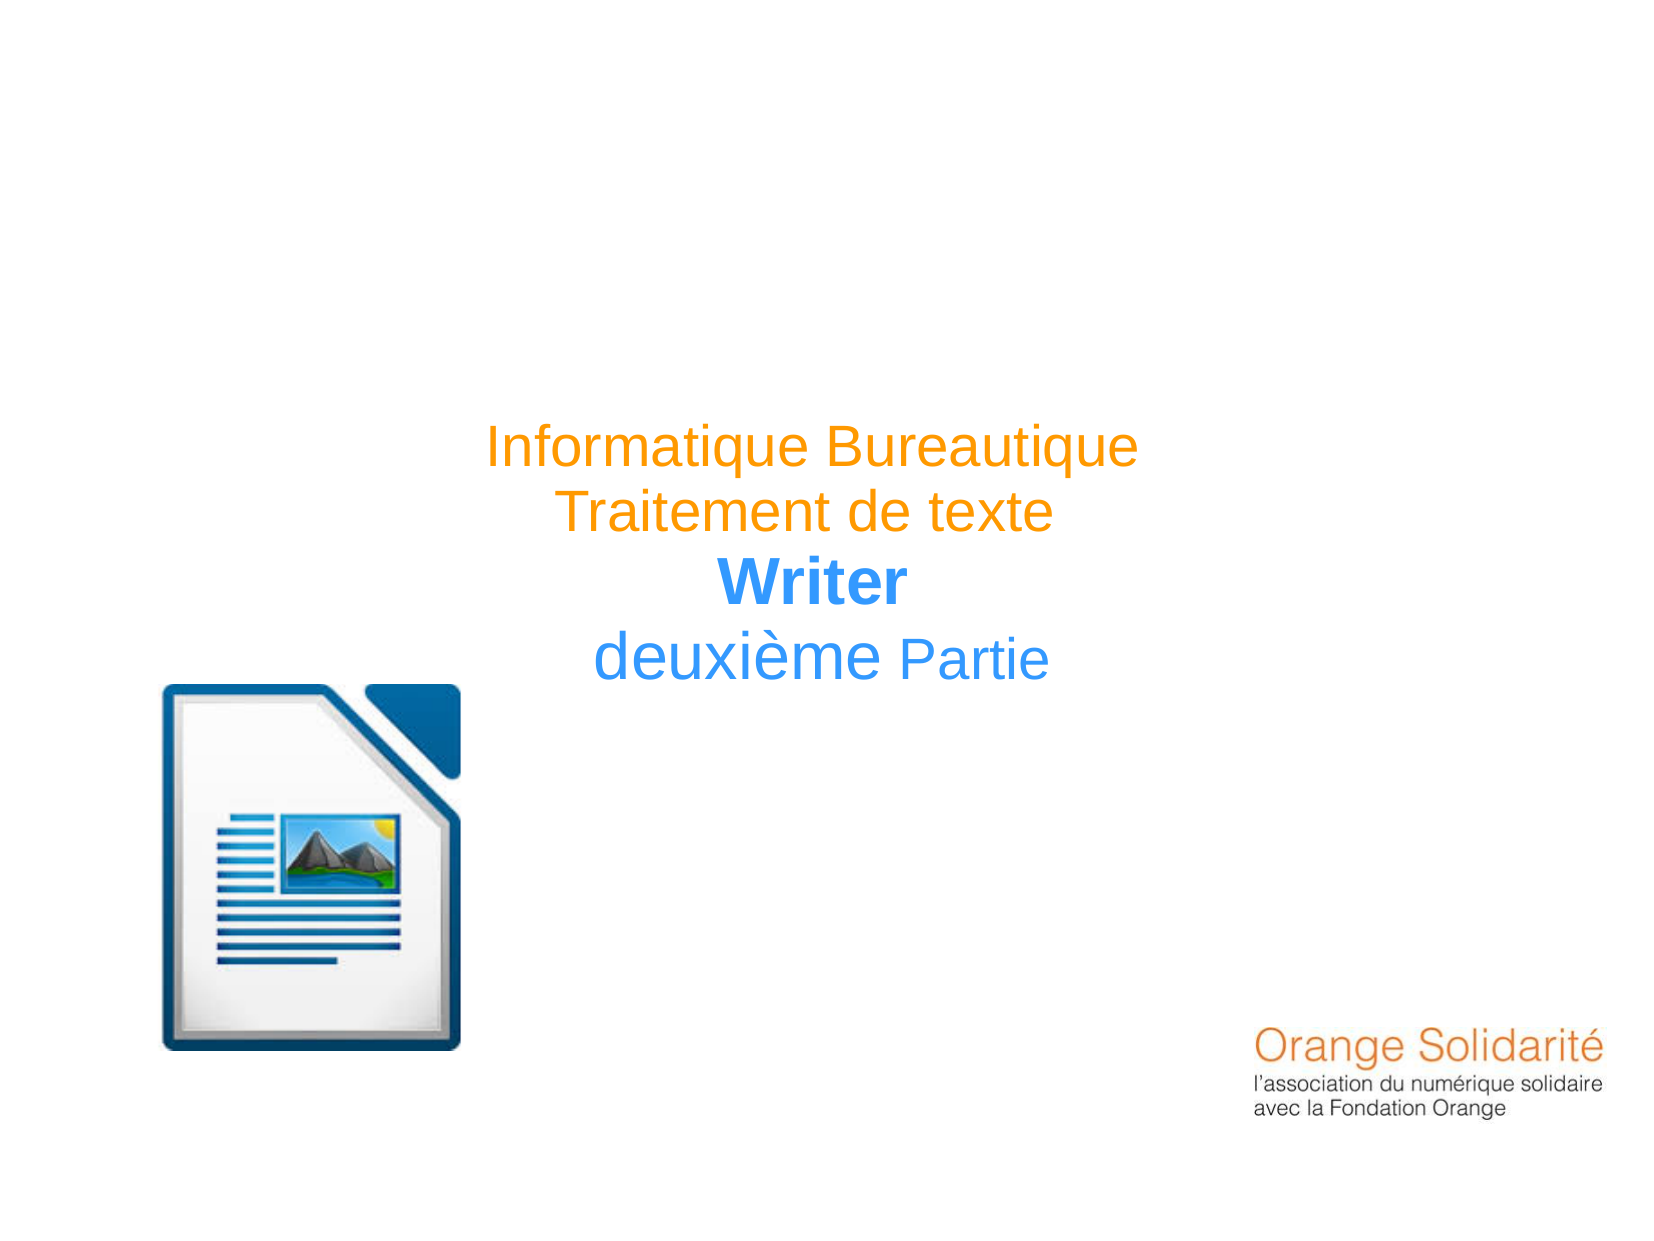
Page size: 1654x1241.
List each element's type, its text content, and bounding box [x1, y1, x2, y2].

picture [130, 684, 497, 1052]
picture [1254, 1027, 1607, 1126]
text_box Informatique Bureautique Traitement de texte Writer deuxième Partie [470, 406, 1312, 776]
